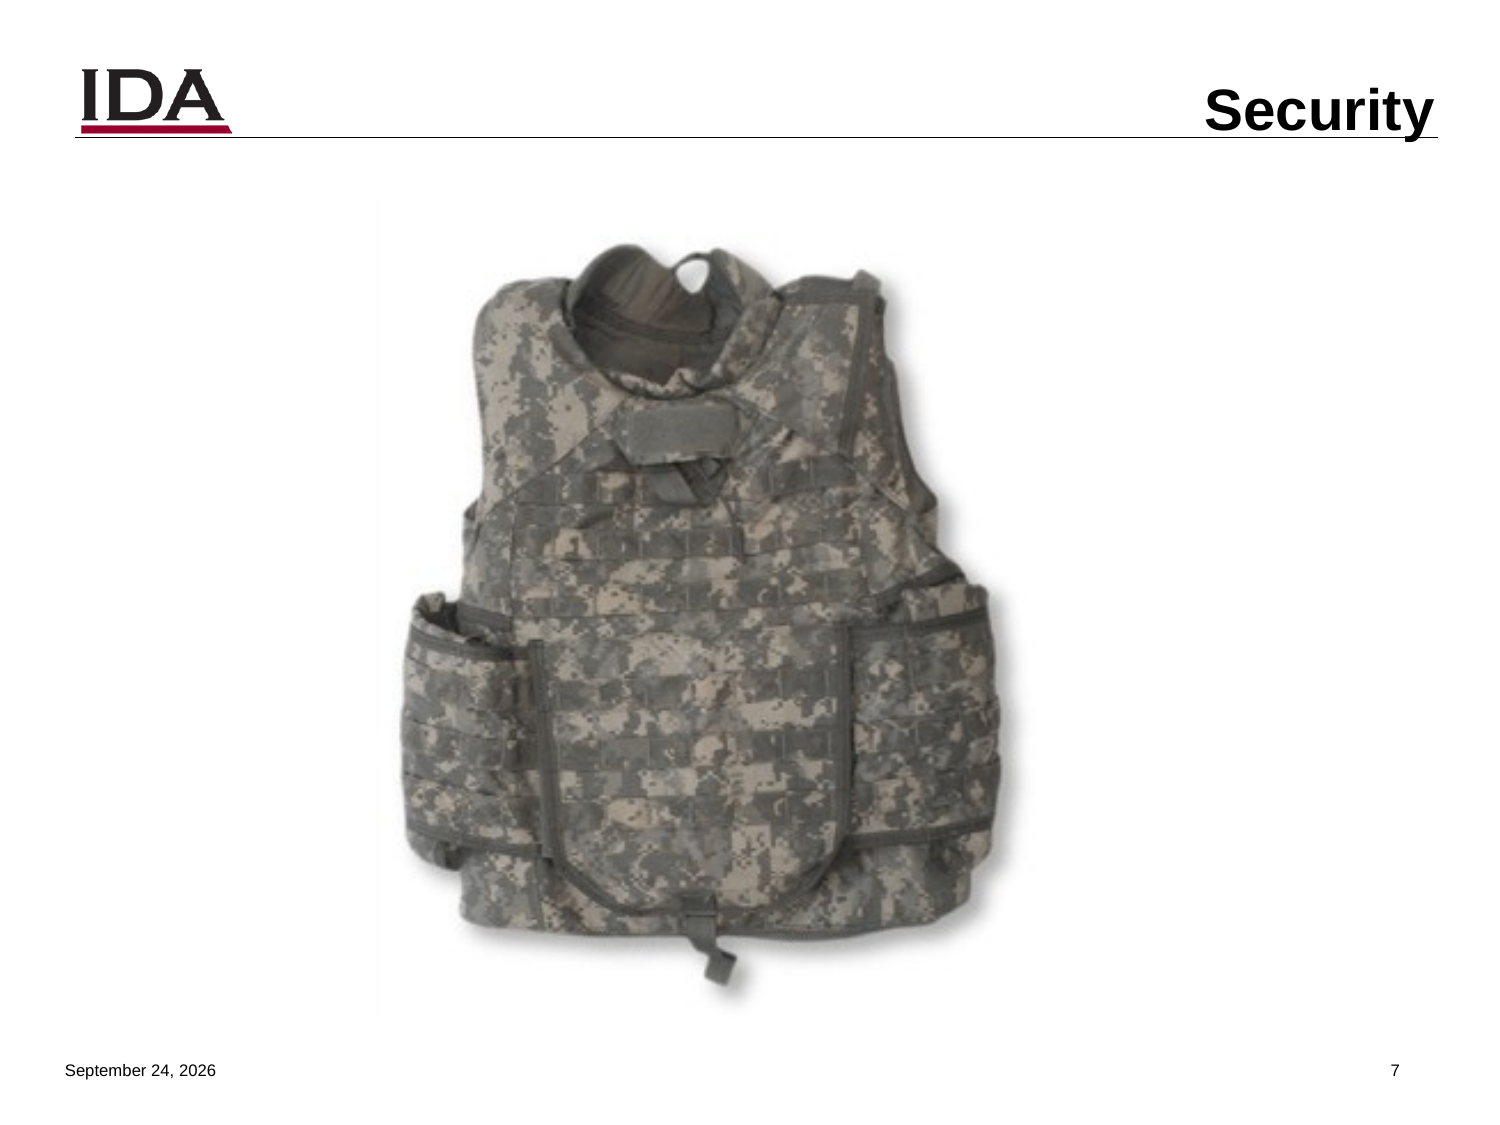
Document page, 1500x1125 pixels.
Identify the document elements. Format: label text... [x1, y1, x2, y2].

title Security [425, 64, 1450, 150]
picture [77, 65, 233, 138]
picture [375, 199, 1063, 1019]
text_box <number> [1102, 1012, 1415, 1088]
text_box November 9, 2011 [49, 1012, 363, 1088]
